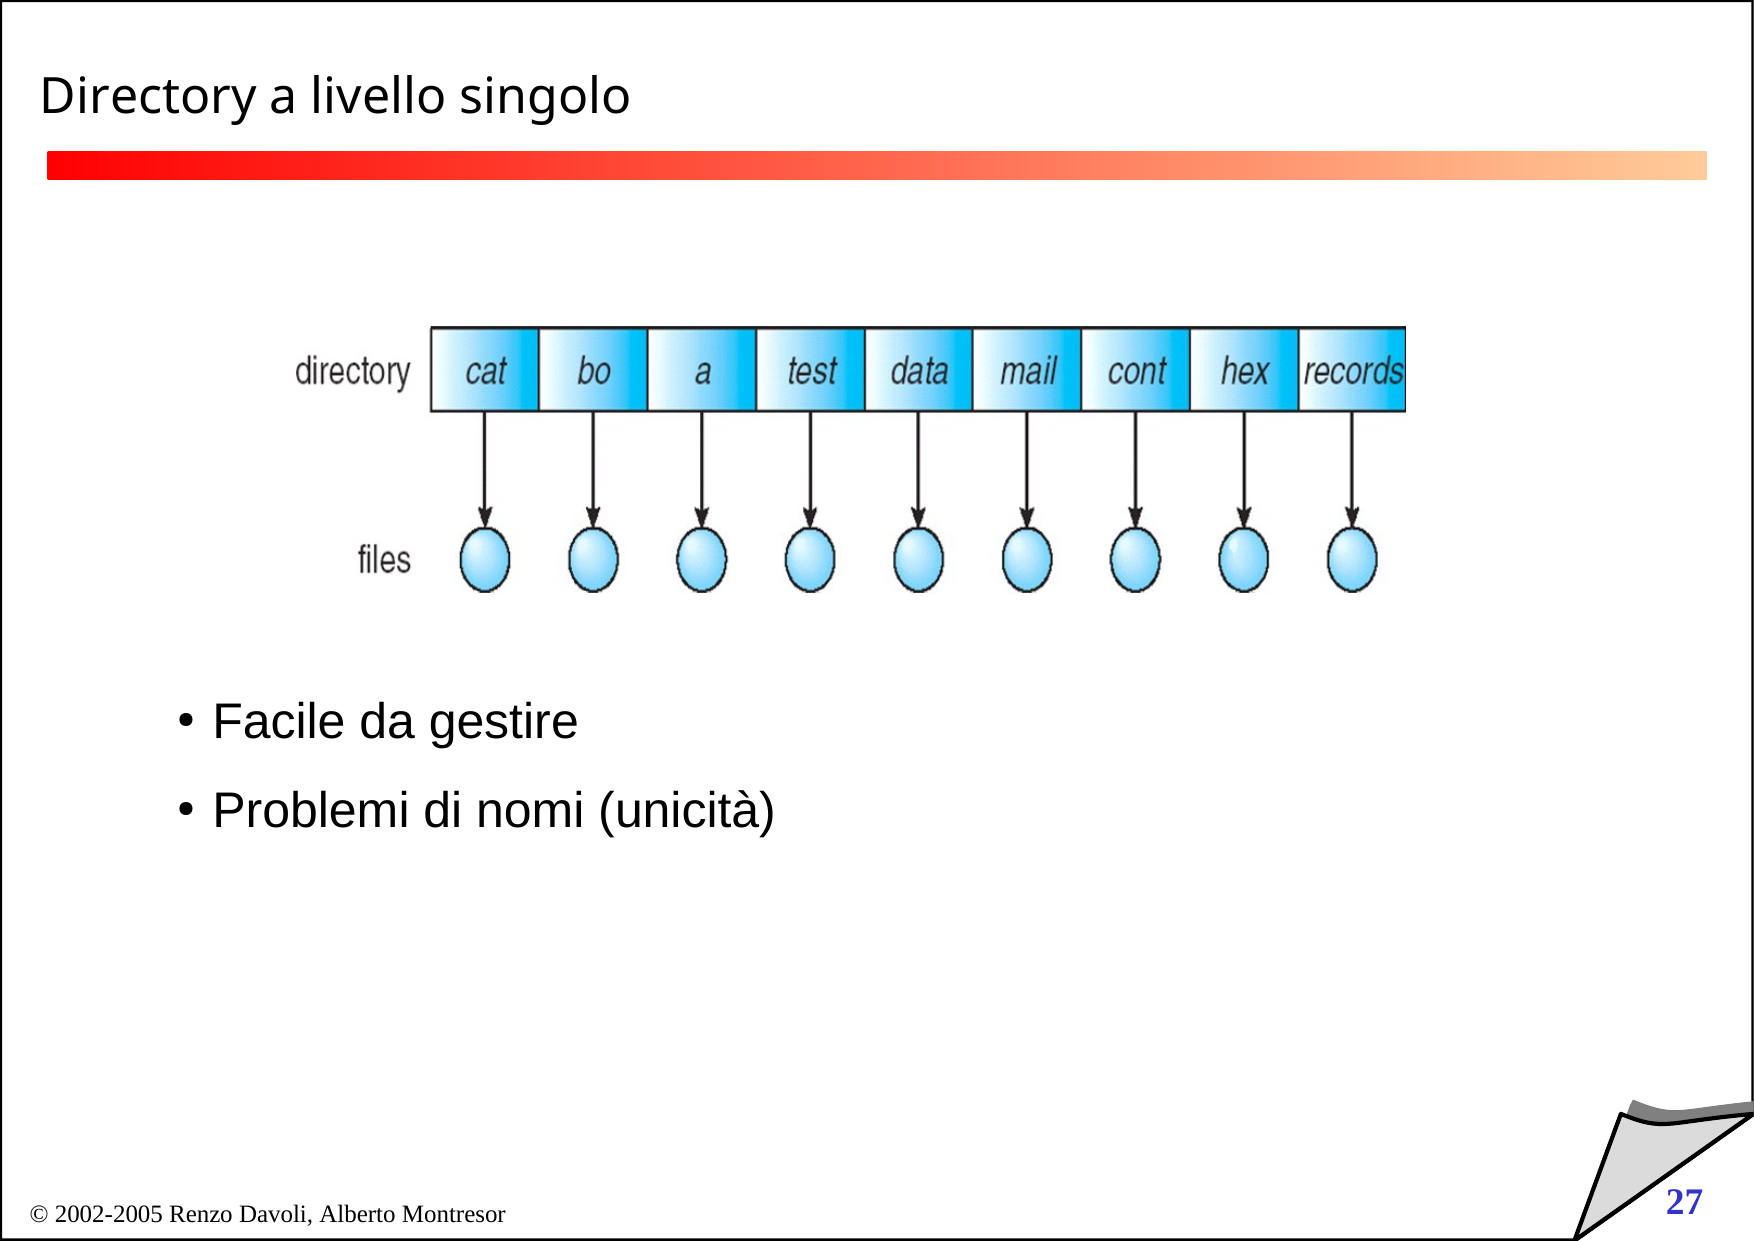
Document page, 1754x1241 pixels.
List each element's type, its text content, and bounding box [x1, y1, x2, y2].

picture [295, 324, 1406, 594]
title Directory a livello singolo [40, 49, 1713, 144]
text_box 9 [1469, 152, 1474, 179]
text_box Facile da gestire Problemi di nomi (unicità) [177, 690, 1536, 839]
